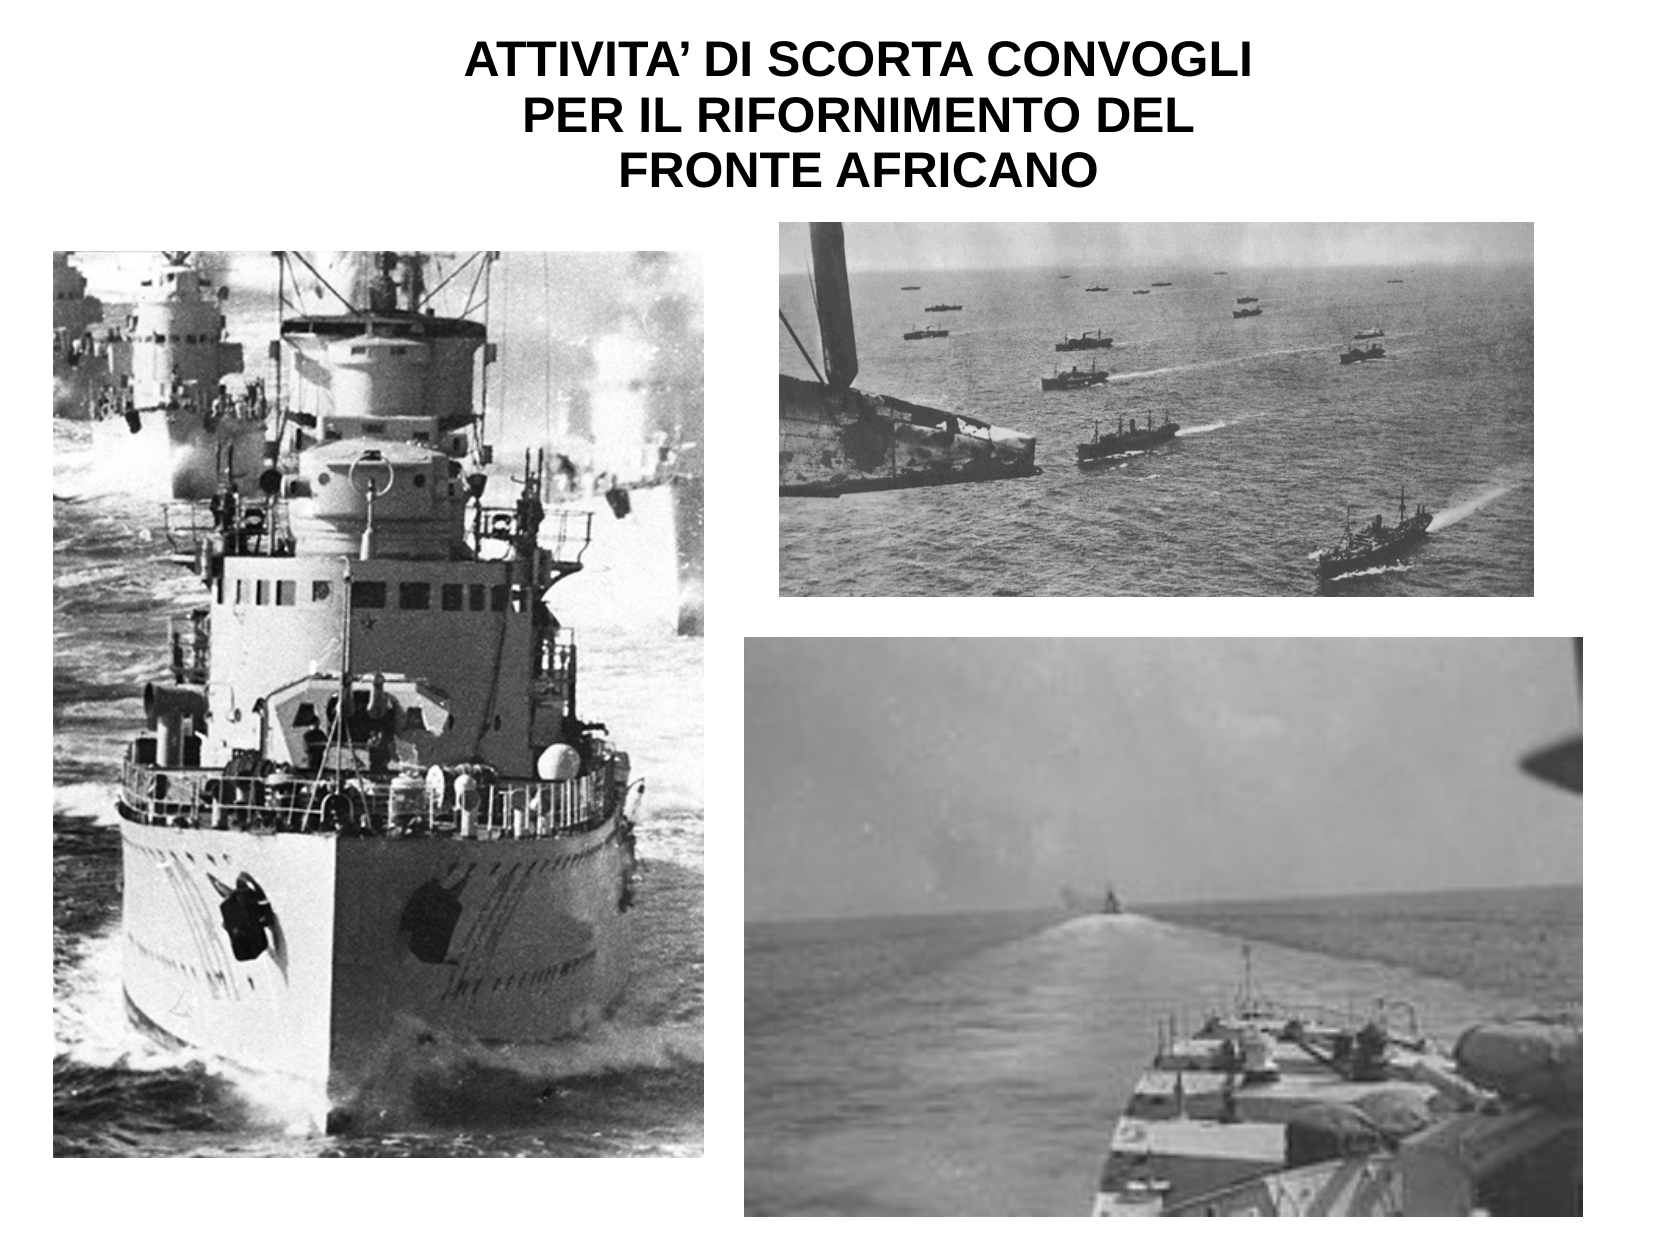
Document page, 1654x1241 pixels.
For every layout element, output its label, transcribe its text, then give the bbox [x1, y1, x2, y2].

picture [744, 637, 1583, 1217]
picture [53, 251, 704, 1158]
text_box ATTIVITA’ DI SCORTA CONVOGLI PER IL RIFORNIMENTO DEL FRONTE AFRICANO [448, 23, 1269, 262]
picture [779, 222, 1534, 597]
